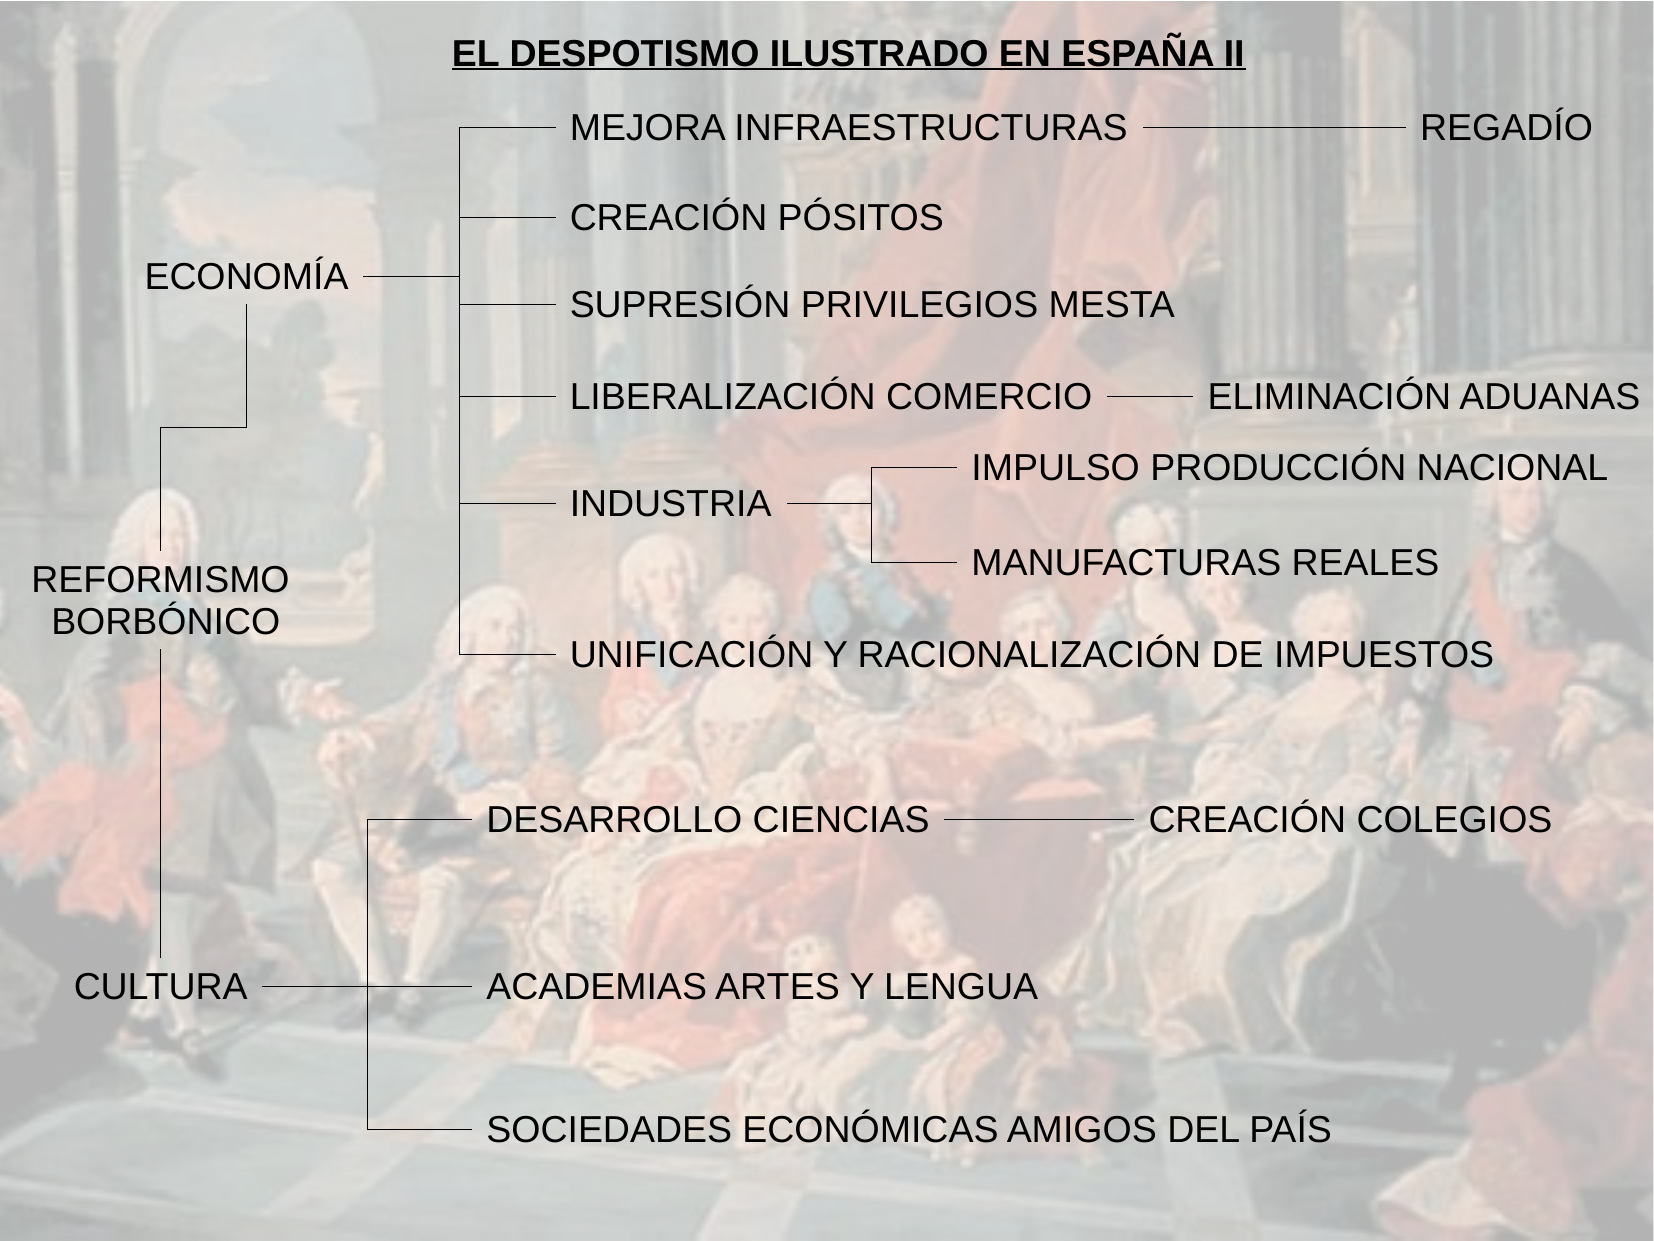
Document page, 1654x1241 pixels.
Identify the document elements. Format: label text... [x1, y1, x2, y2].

text_box REFORMISMO BORBÓNICO [16, 550, 305, 650]
text_box DESARROLLO CIENCIAS [471, 791, 945, 849]
text_box ECONOMÍA [129, 248, 364, 305]
text_box CREACIÓN PÓSITOS [555, 188, 960, 246]
text_box ELIMINACIÓN ADUANAS [1192, 368, 1654, 426]
text_box REGADÍO [1405, 99, 1609, 156]
text_box MANUFACTURAS REALES [956, 533, 1456, 591]
text_box CULTURA [59, 957, 263, 1015]
text_box INDUSTRIA [555, 474, 788, 532]
text_box SUPRESIÓN PRIVILEGIOS MESTA [555, 276, 1192, 334]
text_box LIBERALIZACIÓN COMERCIO [555, 368, 1108, 426]
text_box CREACIÓN COLEGIOS [1133, 791, 1568, 849]
text_box UNIFICACIÓN Y RACIONALIZACIÓN DE IMPUESTOS [555, 625, 1511, 683]
text_box ACADEMIAS ARTES Y LENGUA [471, 957, 1054, 1015]
picture [0, 1, 1654, 1241]
text_box SOCIEDADES ECONÓMICAS AMIGOS DEL PAÍS [471, 1100, 1348, 1158]
text_box MEJORA INFRAESTRUCTURAS [555, 99, 1144, 156]
text_box IMPULSO PRODUCCIÓN NACIONAL [956, 439, 1624, 497]
text_box EL DESPOTISMO ILUSTRADO EN ESPAÑA II [437, 24, 1258, 83]
